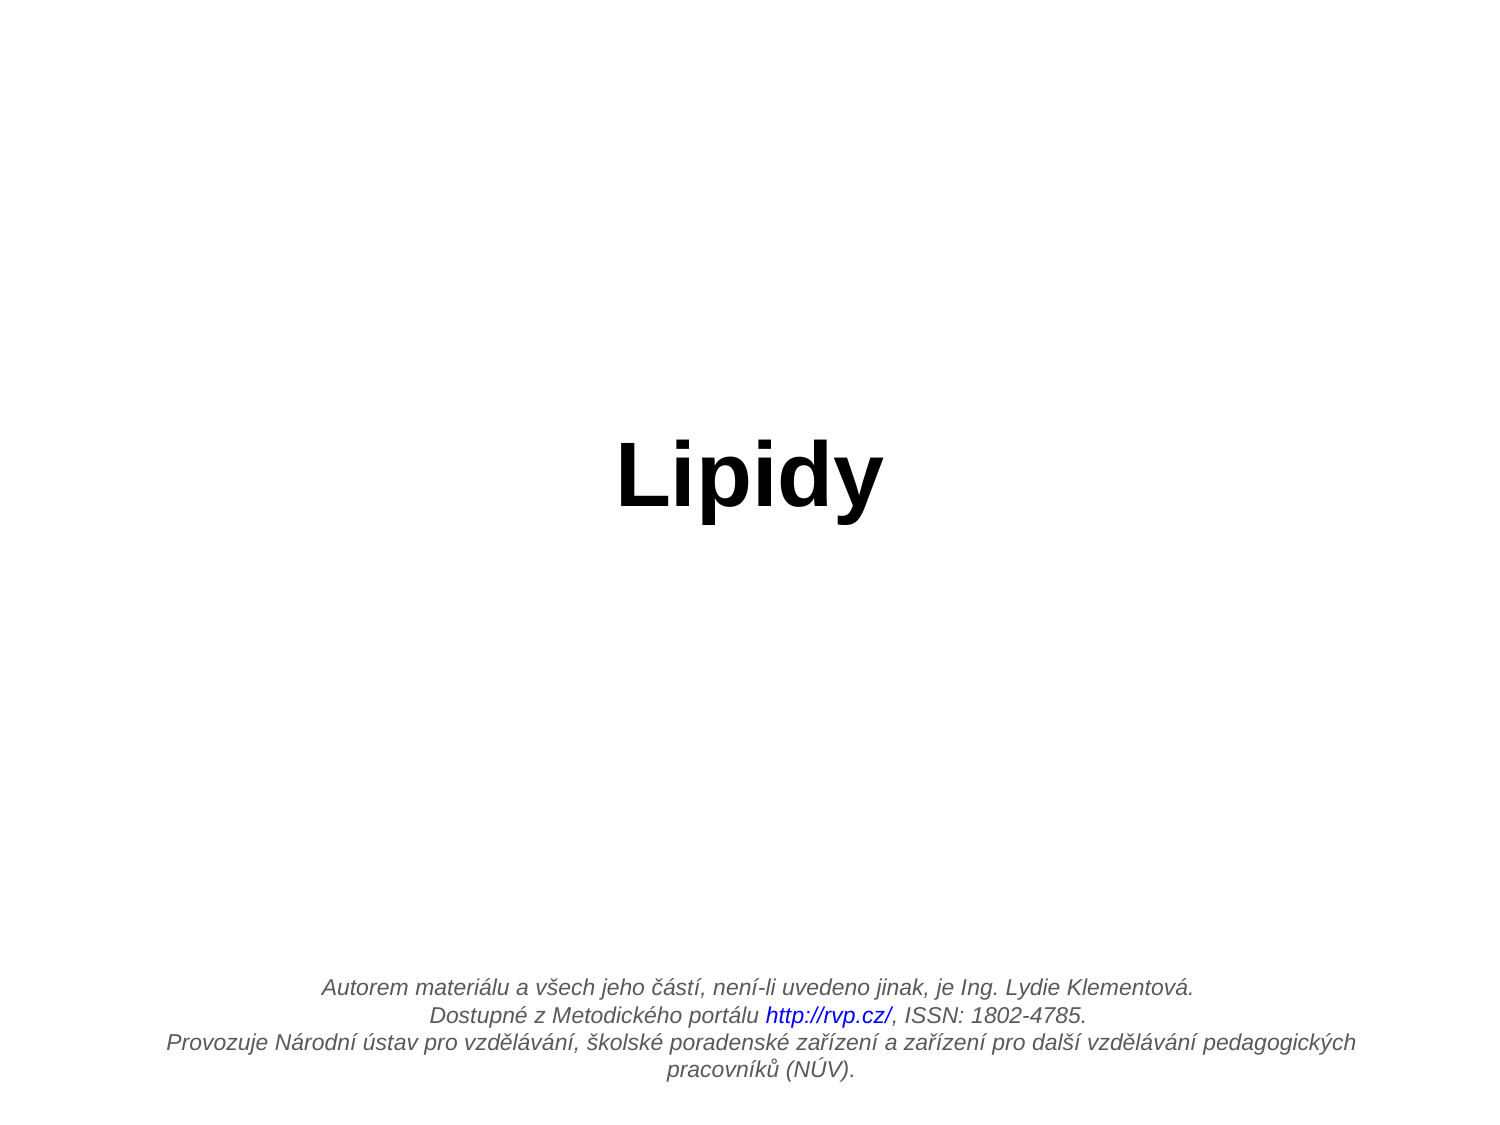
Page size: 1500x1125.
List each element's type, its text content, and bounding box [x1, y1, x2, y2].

title Lipidy [112, 349, 1388, 591]
text_box Autorem materiálu a všech jeho částí, není-li uvedeno jinak, je Ing. Lydie Klementová. Dostupné z Metodického portálu http://rvp.cz/, ISSN: 1802-4785. Provozuje Národní ústav pro vzdělávání, školské poradenské zařízení a zařízení pro další vzdělávání pedagogických pracovníků (NÚV). [147, 1011, 1377, 1072]
